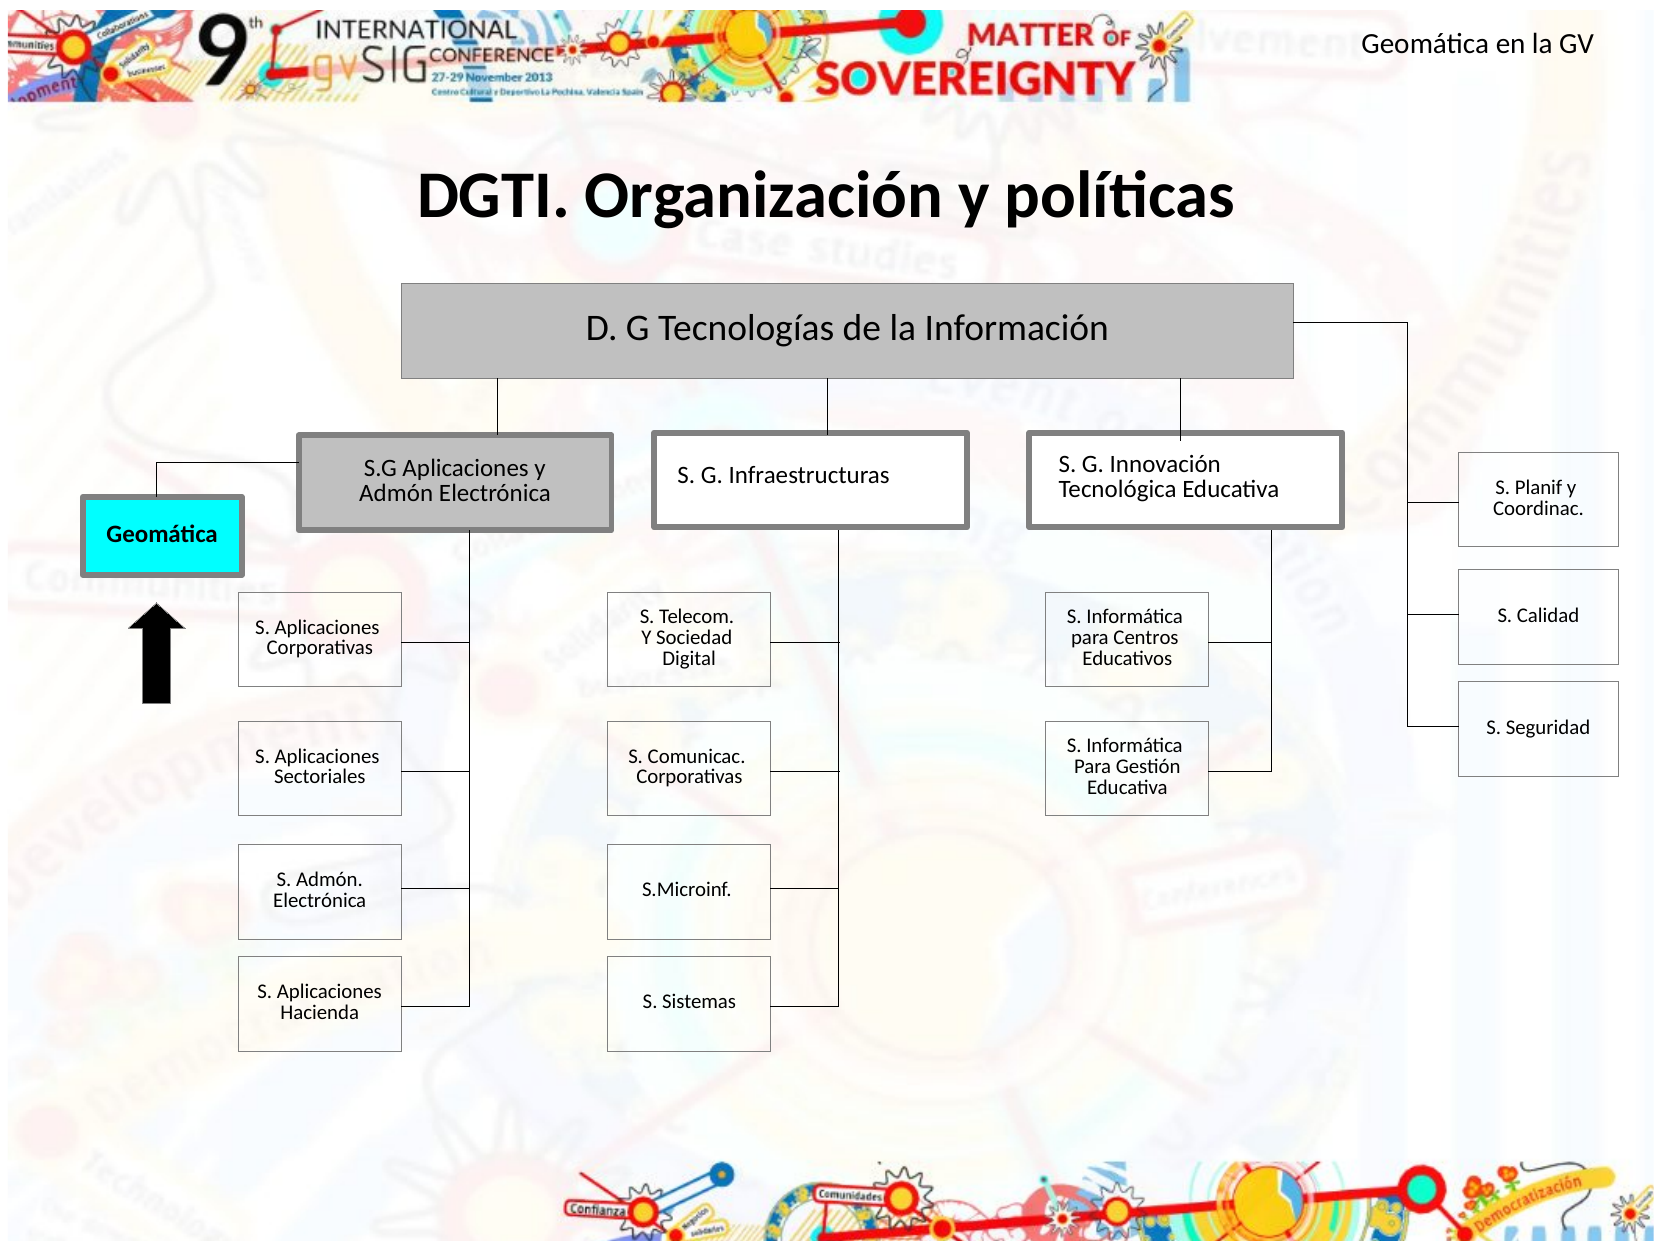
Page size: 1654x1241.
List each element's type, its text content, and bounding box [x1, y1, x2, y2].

title DGTI. Organización y políticas [82, 129, 1571, 272]
text_box S. Informática Para Gestión Educativa [1045, 721, 1209, 816]
text_box S.G Aplicaciones y Admón Electrónica [298, 435, 612, 531]
text_box [128, 602, 186, 704]
text_box S. Sistemas [607, 956, 771, 1052]
text_box S. Seguridad [1458, 681, 1619, 777]
text_box S. Telecom. Y Sociedad Digital [607, 592, 771, 687]
text_box S. G. Infraestructuras [662, 457, 970, 517]
text_box S. Aplicaciones Corporativas [238, 592, 402, 687]
text_box S. Informática para Centros Educativos [1045, 592, 1209, 687]
text_box S. Admón. Electrónica [238, 844, 402, 940]
text_box Geomática en la GV [1346, 23, 1654, 73]
text_box S. Planif y Coordinac. [1458, 452, 1619, 547]
text_box S. Comunicac. Corporativas [607, 721, 771, 816]
text_box S. Calidad [1458, 569, 1619, 665]
text_box S. Aplicaciones Hacienda [238, 956, 402, 1052]
text_box Geomática [82, 496, 242, 575]
text_box S. Aplicaciones Sectoriales [238, 721, 402, 816]
text_box [654, 432, 967, 528]
picture [7, 10, 1654, 1241]
text_box D. G Tecnologías de la Información [401, 283, 1294, 379]
text_box S.Microinf. [607, 844, 771, 940]
text_box S. G. Innovación Tecnológica Educativa [1043, 445, 1351, 528]
text_box [1029, 432, 1343, 528]
